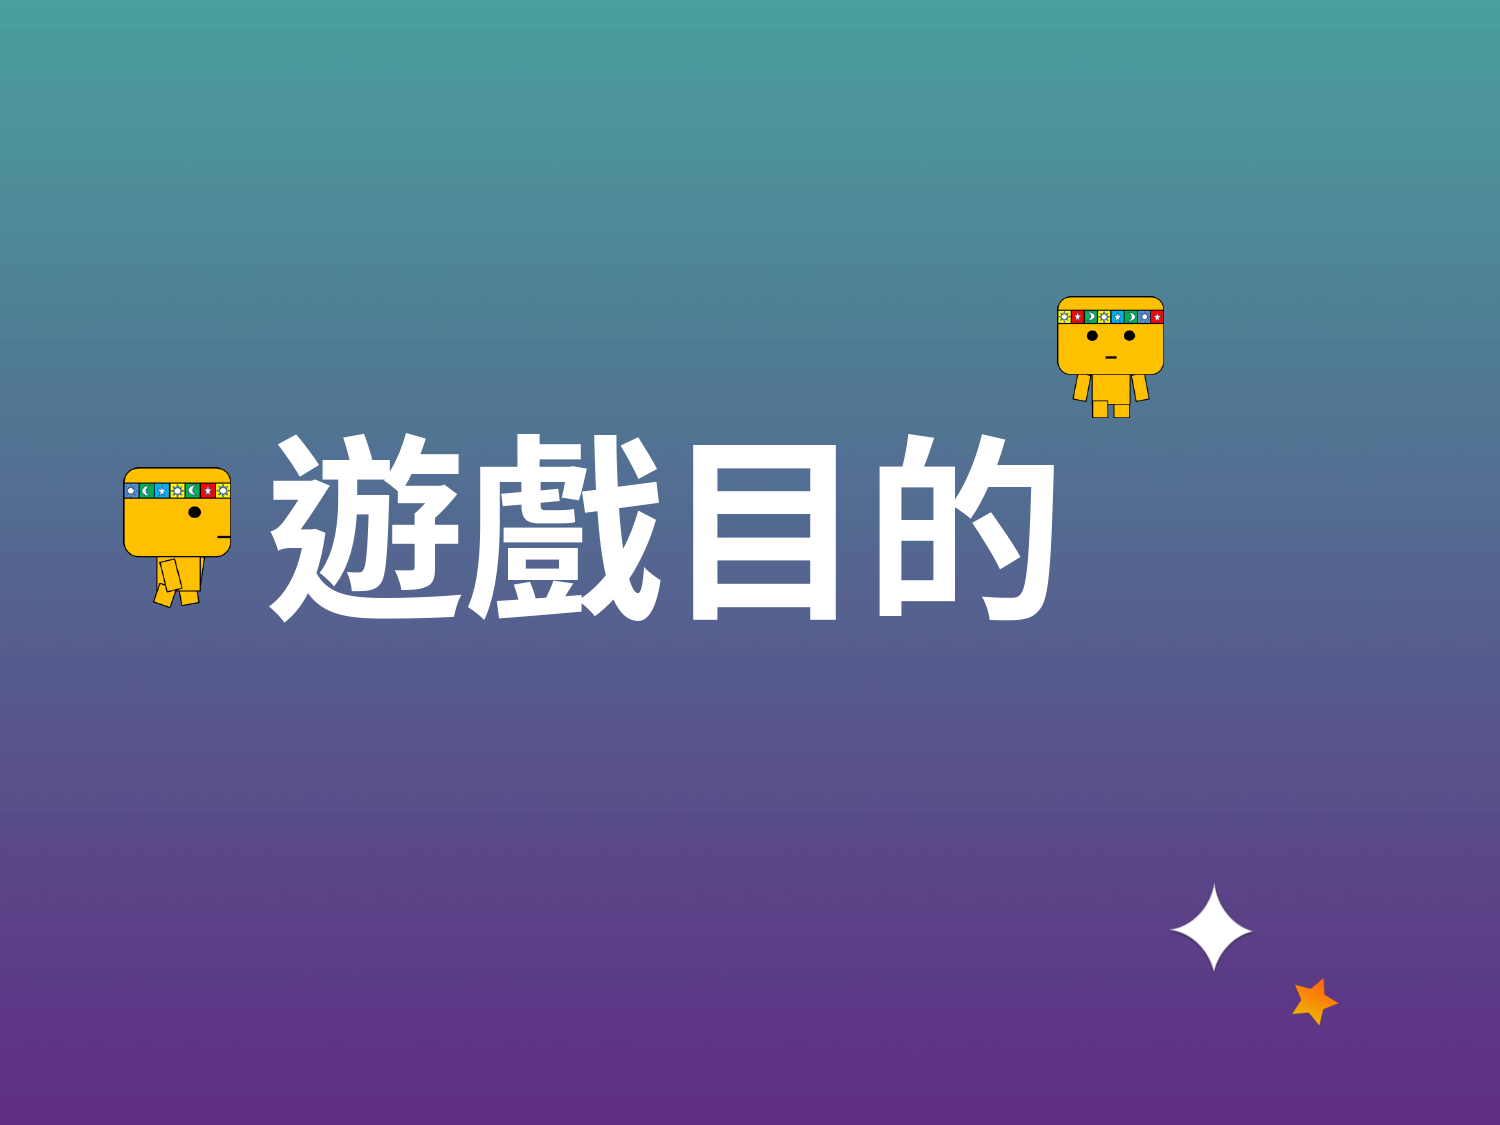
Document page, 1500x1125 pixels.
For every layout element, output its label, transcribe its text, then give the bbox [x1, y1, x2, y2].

picture [0, 0, 1500, 1125]
text_box 遊戲目的 [240, 397, 1092, 655]
